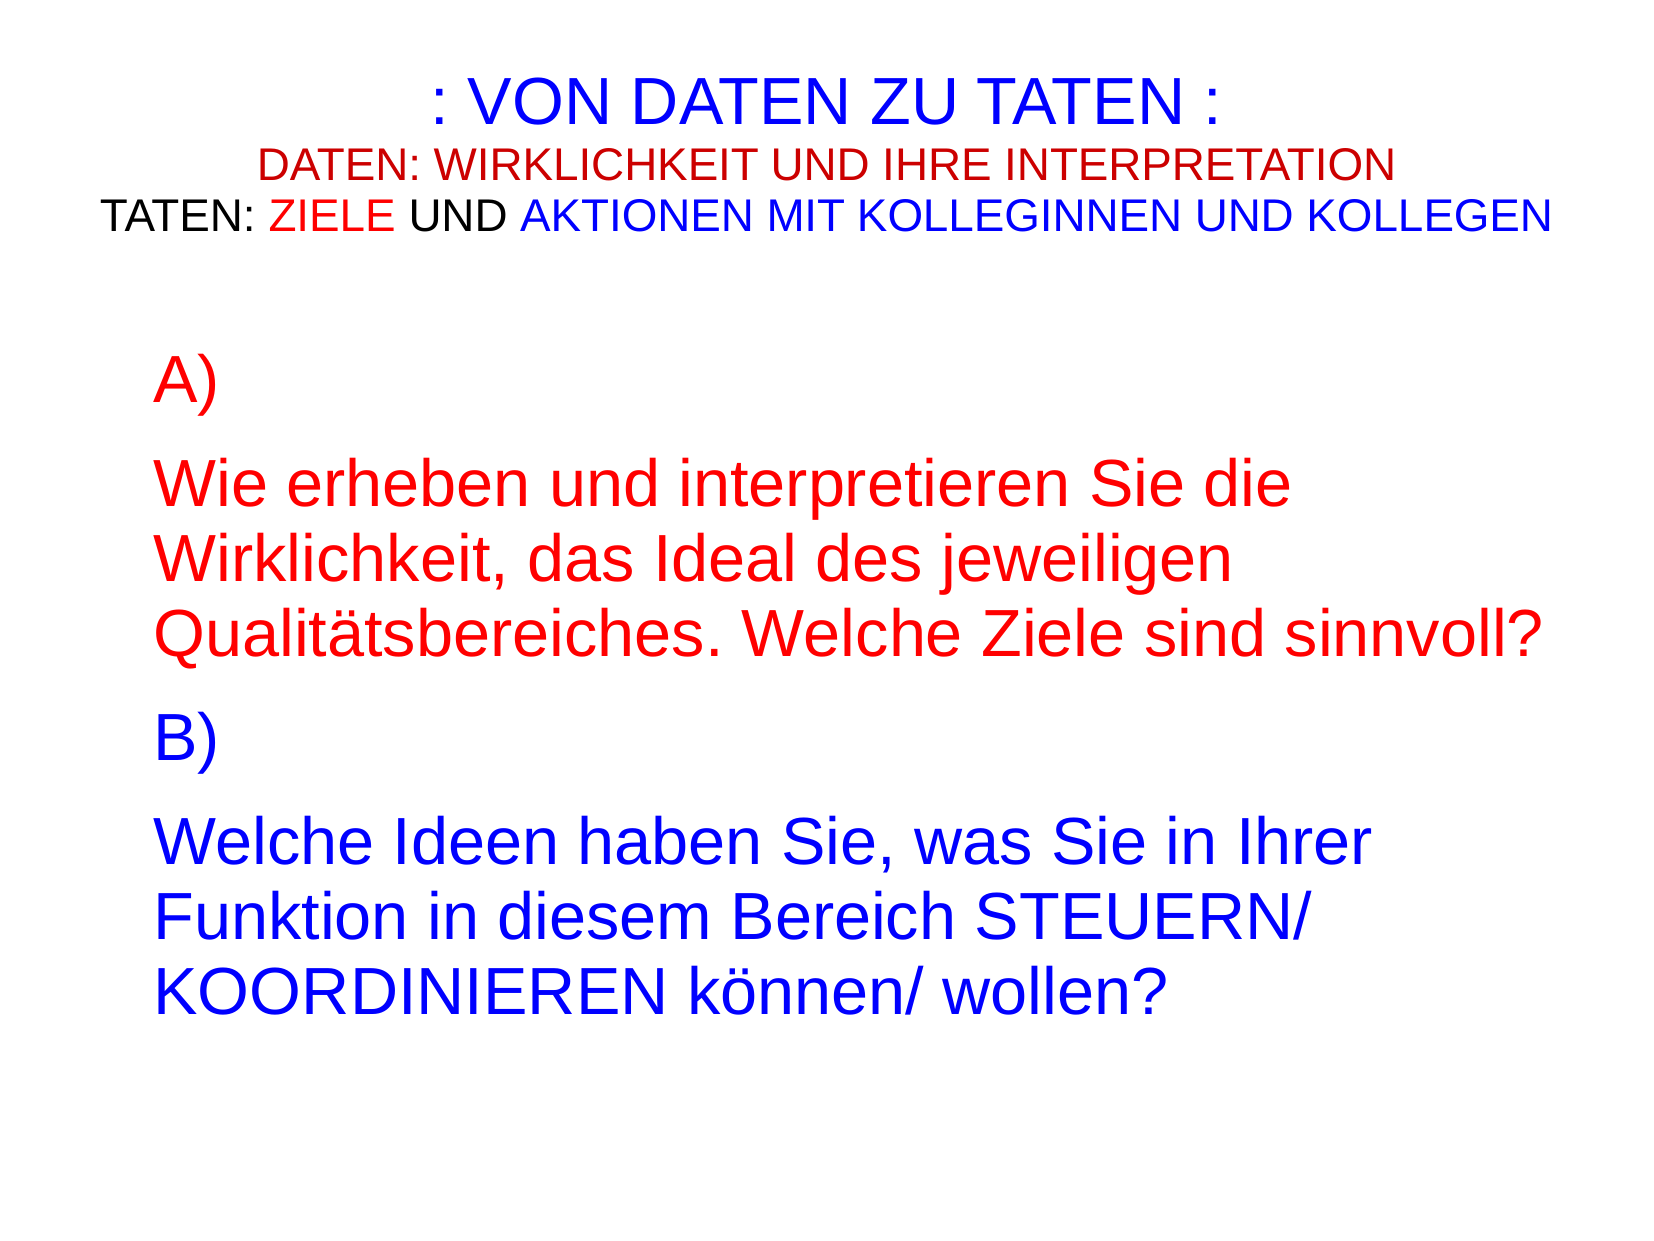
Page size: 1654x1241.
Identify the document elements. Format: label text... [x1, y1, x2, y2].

title : VON DATEN ZU TATEN : DATEN: WIRKLICHKEIT UND IHRE INTERPRETATION TATEN: ZIELE UND AKTIONEN MIT KOLLEGINNEN UND KOLLEGEN [82, 49, 1571, 257]
list A) Wie erheben und interpretieren Sie die Wirklichkeit, das Ideal des jeweiligen Qualitätsbereiches. Welche Ziele sind sinnvoll? B) Welche Ideen haben Sie, was Sie in Ihrer Funktion in diesem Bereich STEUERN/ KOORDINIEREN können/ wollen? [82, 341, 1571, 1235]
